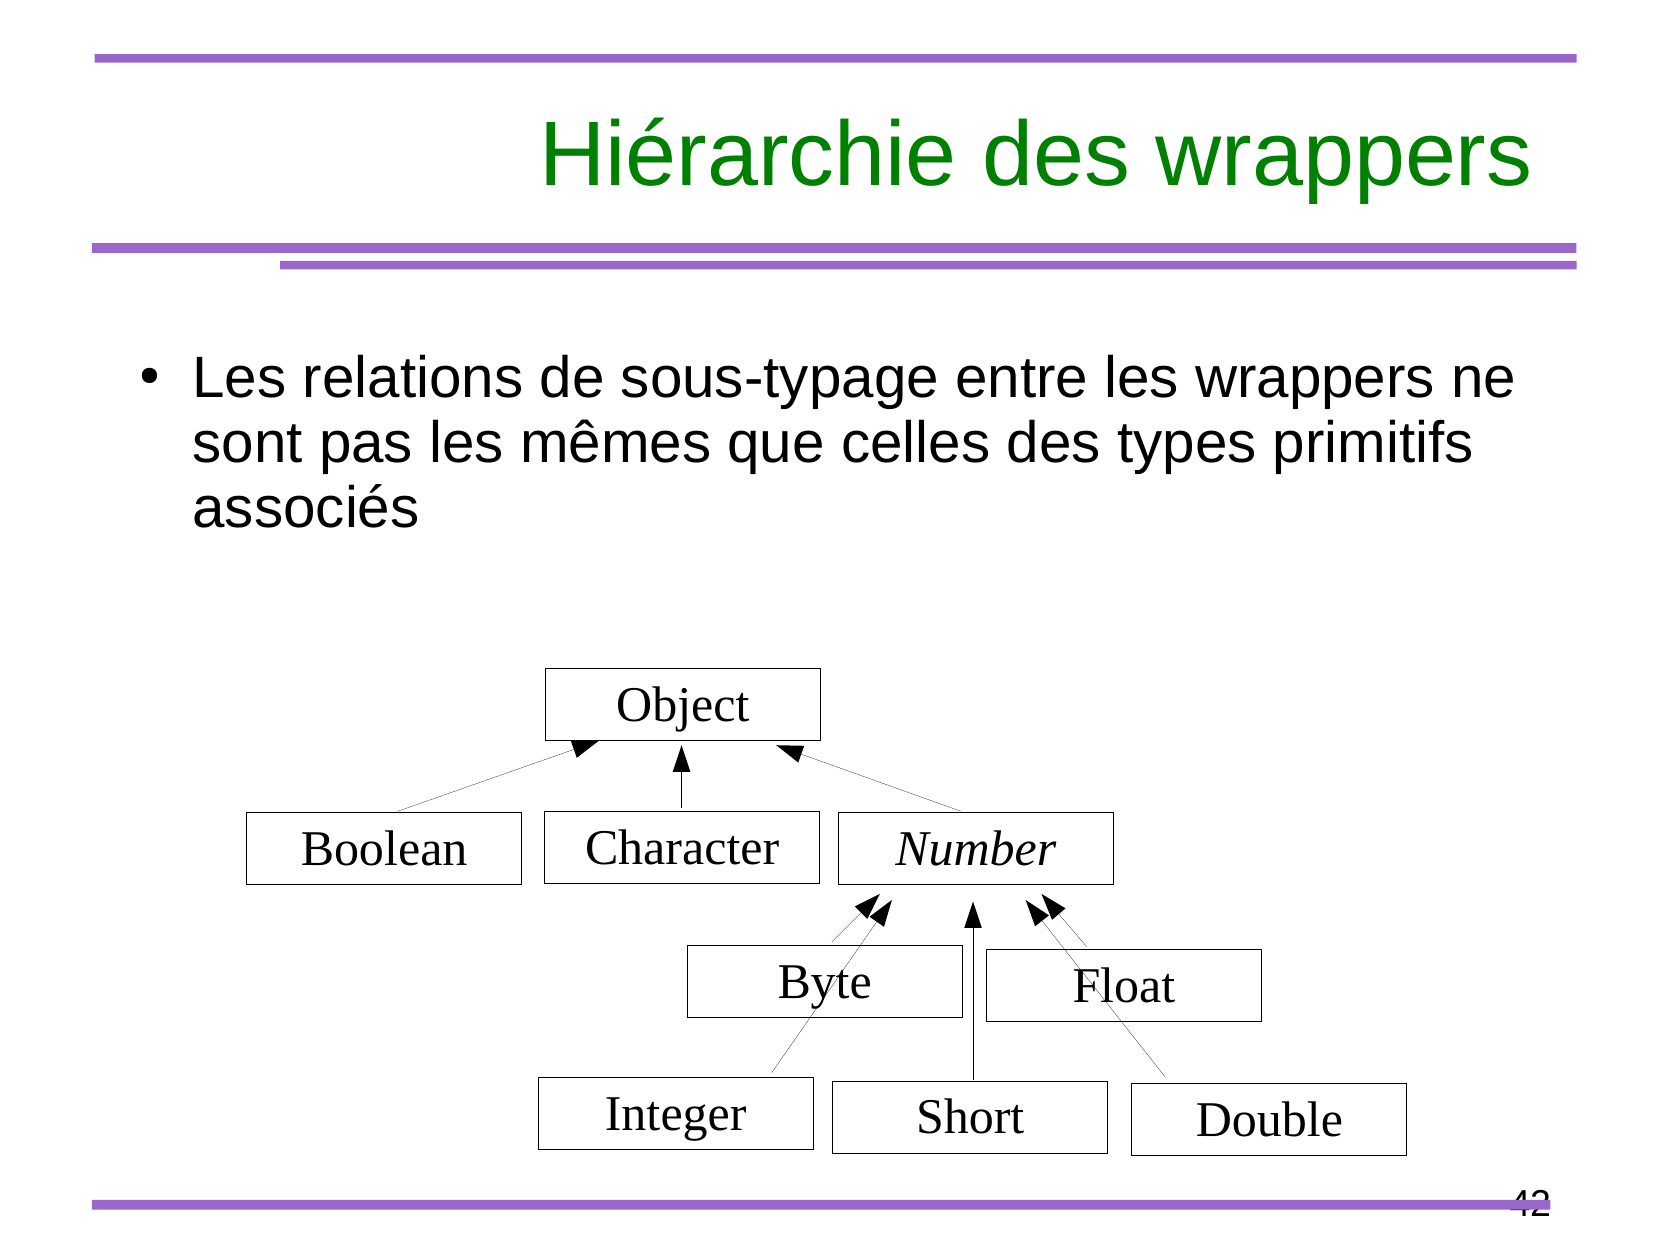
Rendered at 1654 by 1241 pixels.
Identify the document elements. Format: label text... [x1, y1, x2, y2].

title Hiérarchie des wrappers [121, 49, 1534, 257]
text_box Character [544, 811, 820, 884]
list Les relations de sous-typage entre les wrappers ne sont pas les mêmes que celles des types primitifs associés [121, 344, 1534, 1127]
text_box Number [838, 812, 1114, 885]
text_box Short [832, 1081, 1108, 1154]
text_box Integer [538, 1077, 814, 1150]
text_box Float [986, 949, 1262, 1022]
text_box Byte [687, 945, 963, 1018]
text_box Boolean [246, 812, 522, 885]
text_box Object [545, 668, 821, 741]
text_box Double [1131, 1083, 1407, 1156]
